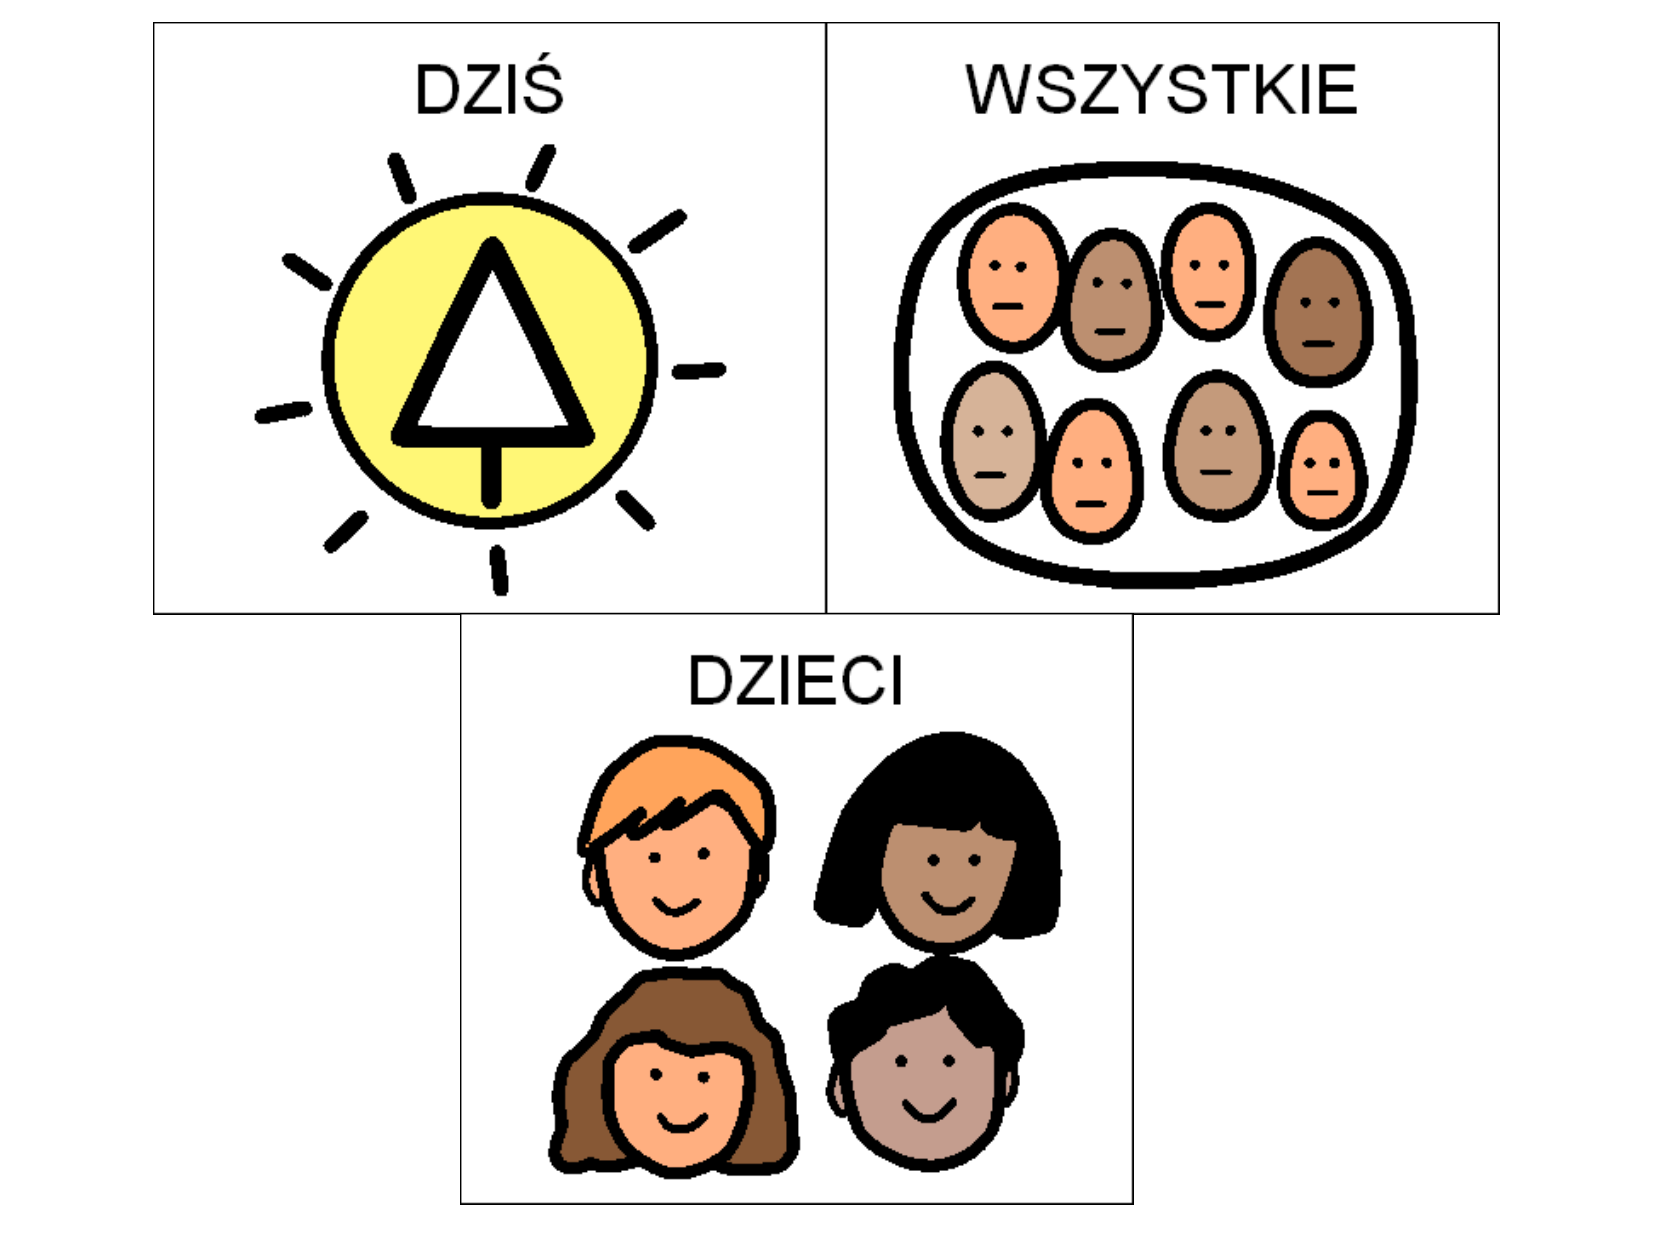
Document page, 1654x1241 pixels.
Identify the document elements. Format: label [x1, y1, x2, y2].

picture [153, 22, 1500, 1205]
